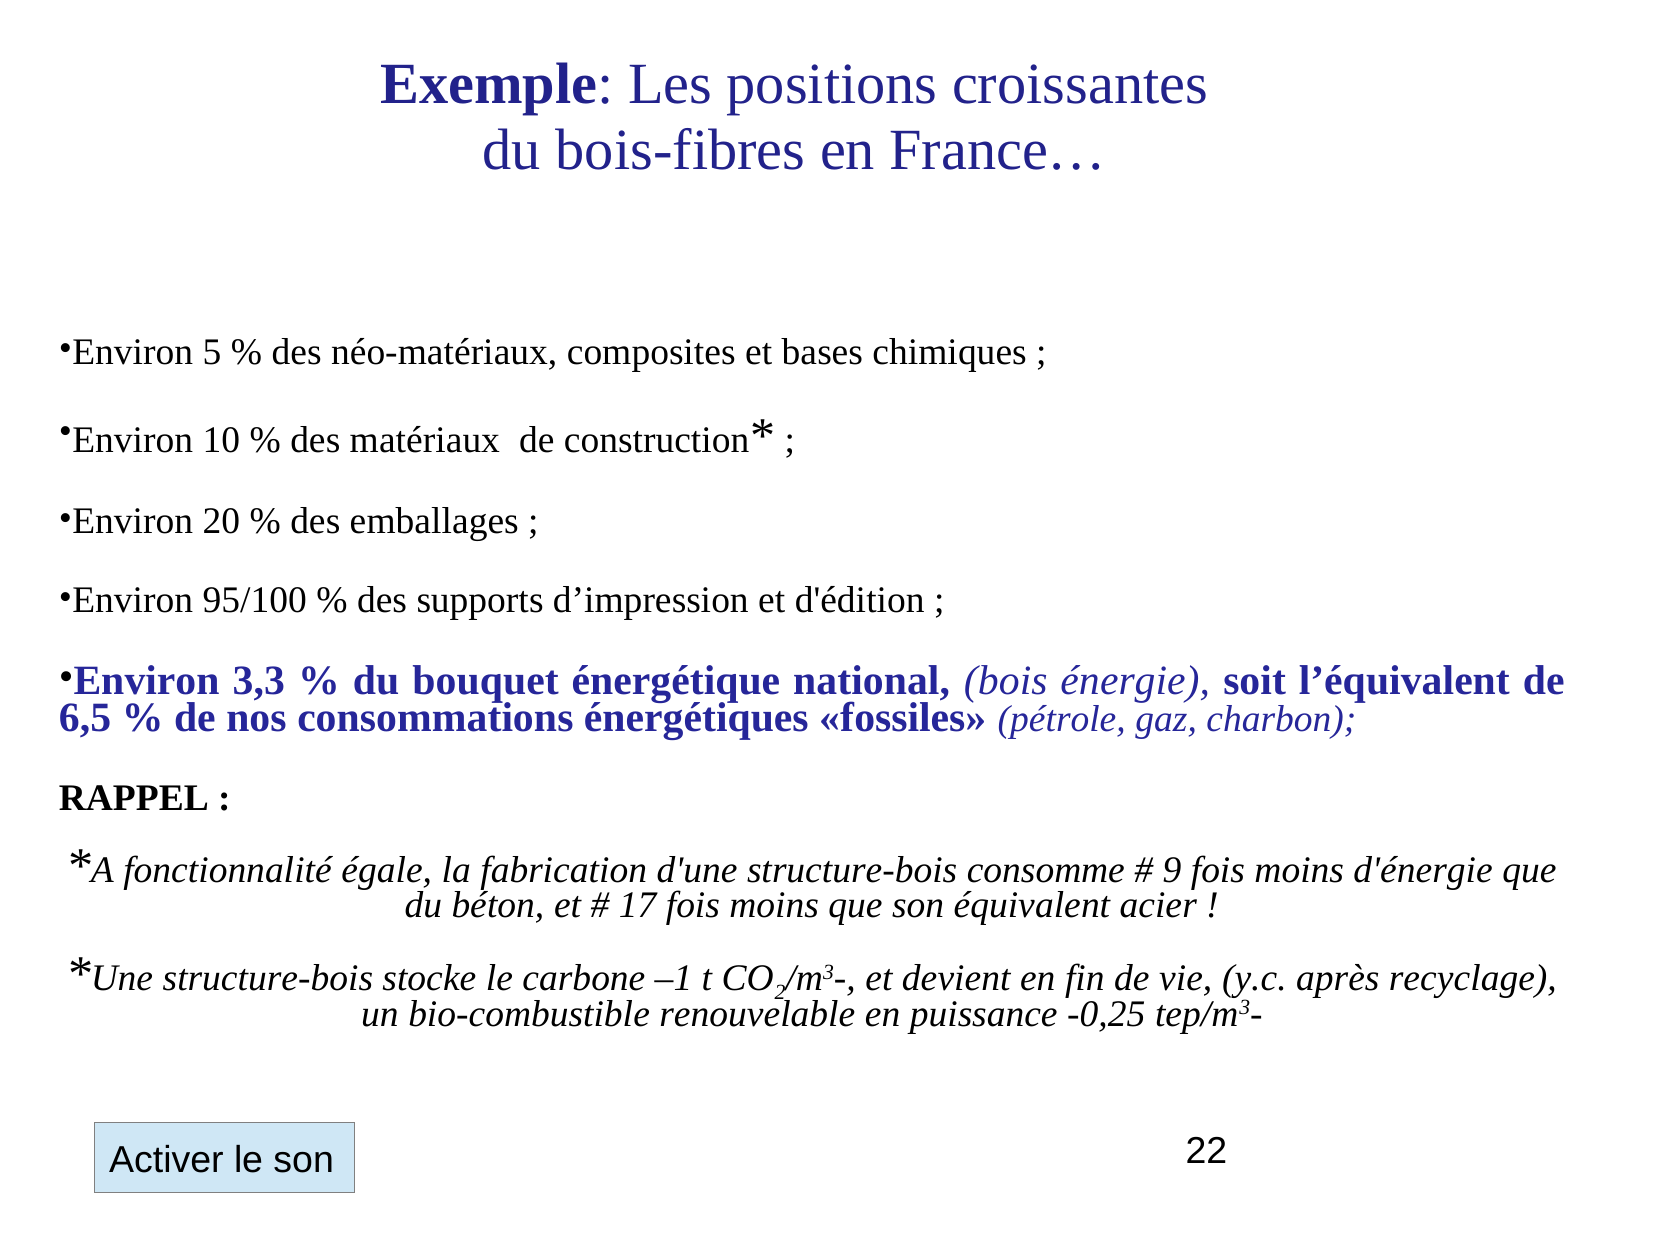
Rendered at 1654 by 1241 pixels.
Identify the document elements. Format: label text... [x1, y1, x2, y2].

title Exemple: Les positions croissantes du bois-fibres en France… [41, 34, 1548, 271]
text_box <numéro> [1185, 1129, 1560, 1204]
text_box Activer le son [94, 1122, 355, 1193]
text_box Environ 5 % des néo-matériaux, composites et bases chimiques ; Environ 10 % des matériaux de construction* ; Environ 20 % des emballages ; Environ 95/100 % des supports d’impression et d'édition ; Environ 3,3 % du bouquet énergétique national, (bois énergie), soit l’équivalent de 6,5 % de nos consommations énergétiques «fossiles» (pétrole, gaz, charbon); RAPPEL : *A fonctionnalité égale, la fabrication d'une structure-bois consomme # 9 fois moins d'énergie que du béton, et # 17 fois moins que son équivalent acier ! *Une structure-bois stocke le carbone –1 t CO2/m3-, et devient en fin de vie, (y.c. après recyclage), un bio-combustible renouvelable en puissance -0,25 tep/m3- [59, 291, 1566, 1079]
